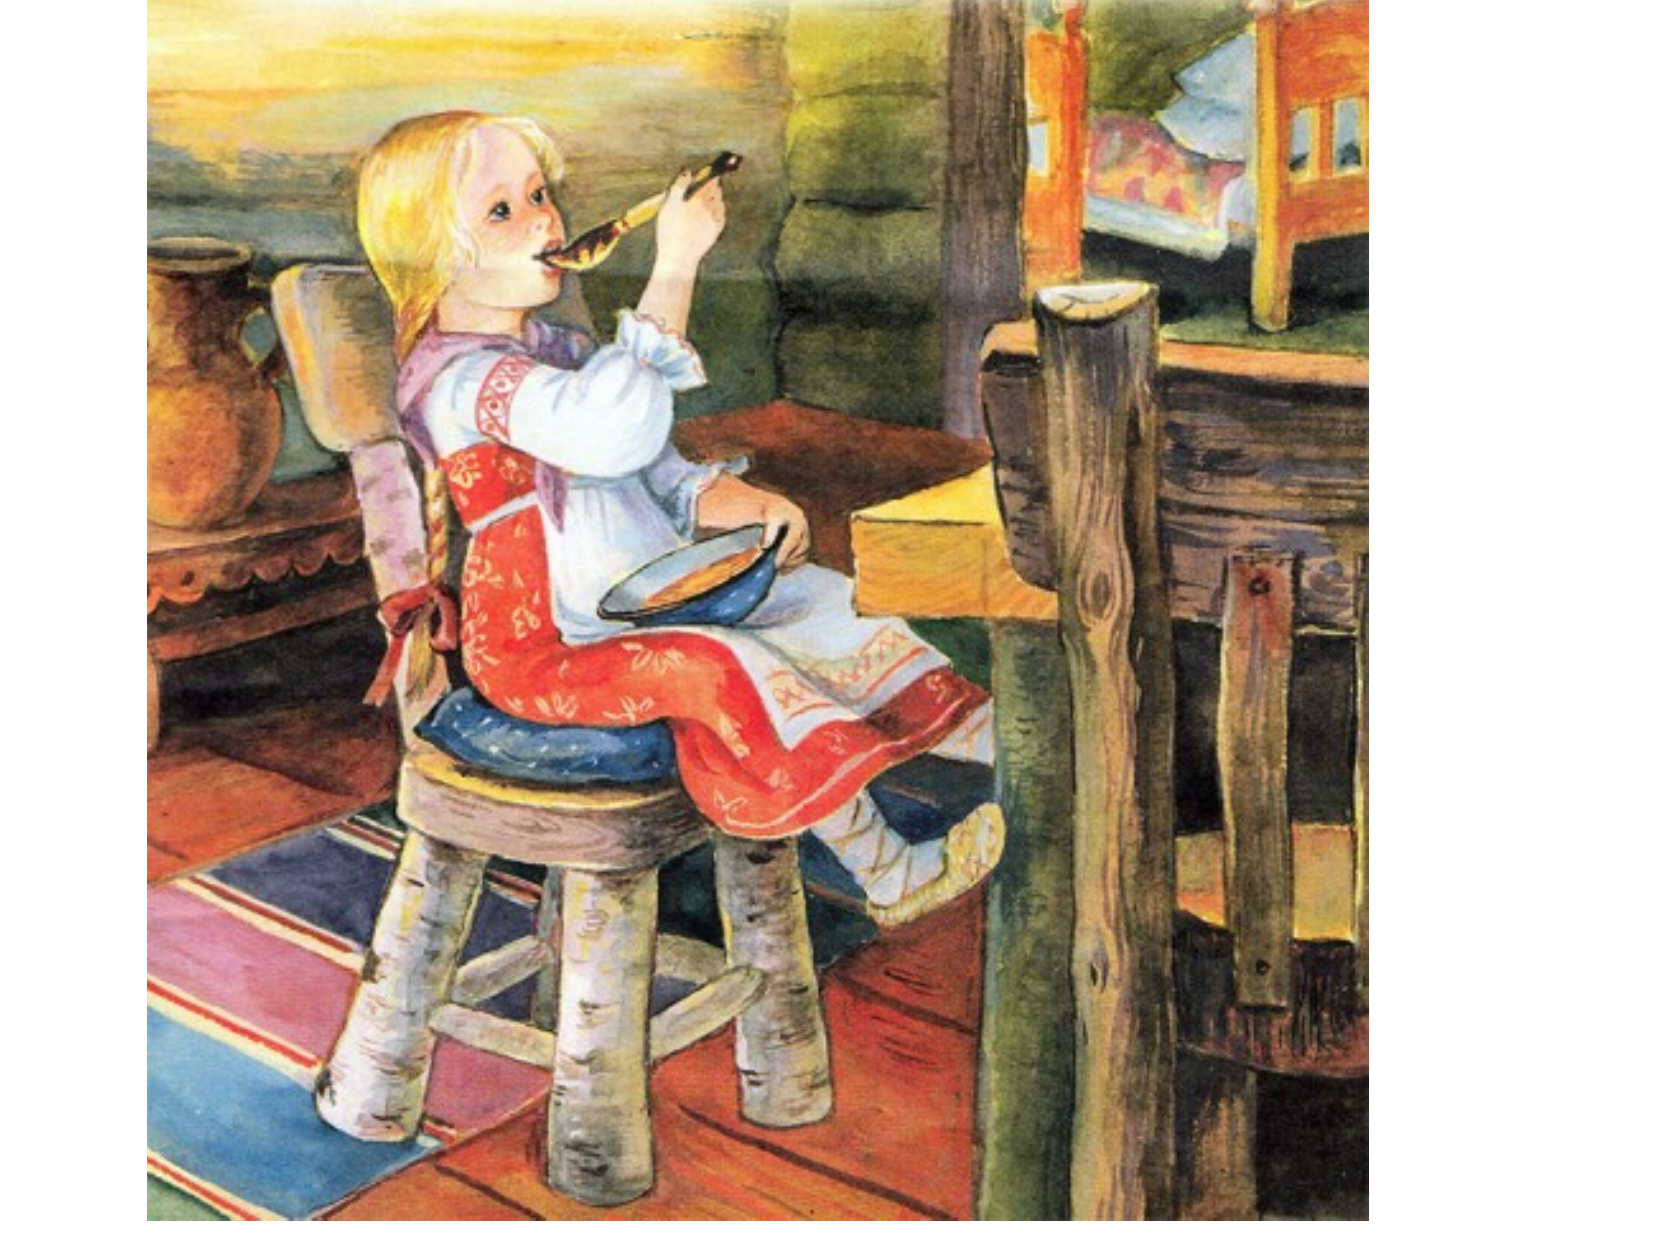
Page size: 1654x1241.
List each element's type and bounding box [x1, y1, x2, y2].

picture [147, 0, 1369, 1221]
